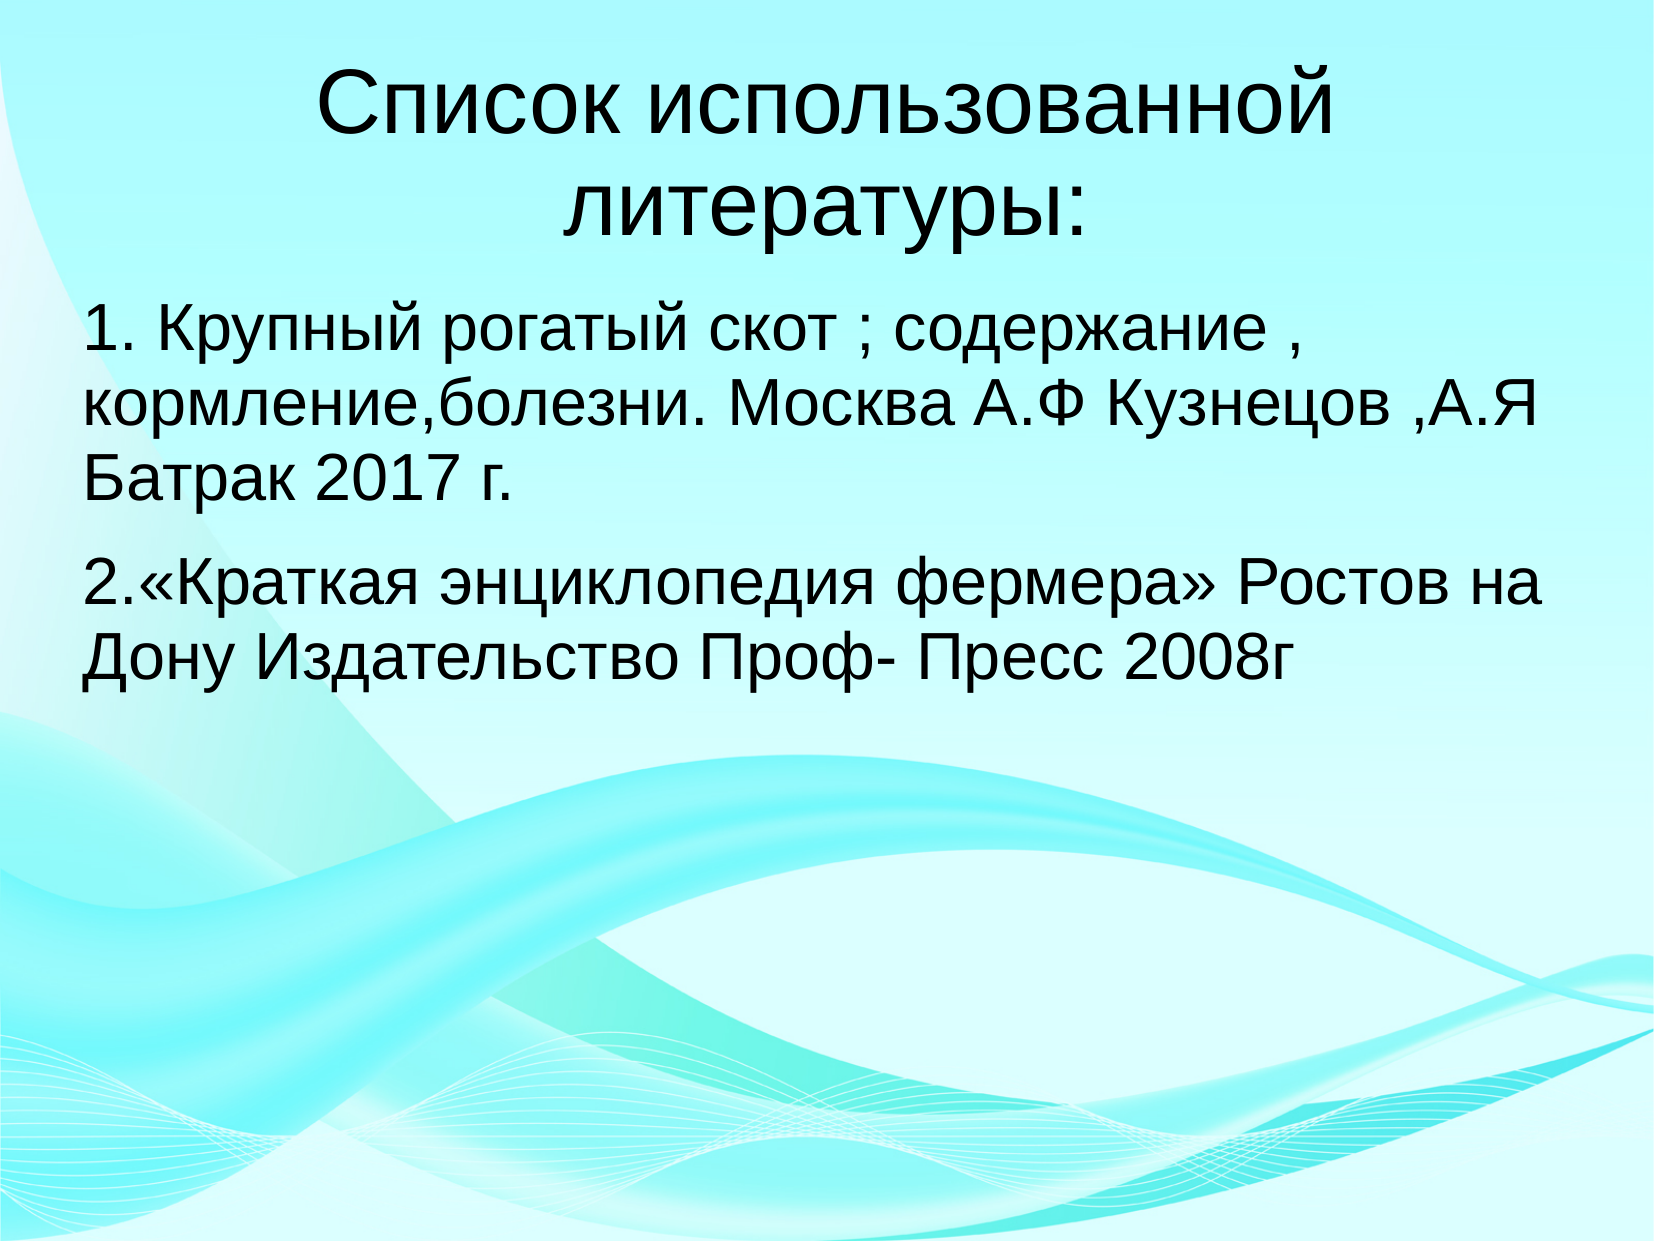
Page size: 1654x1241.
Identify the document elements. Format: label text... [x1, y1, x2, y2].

title Список использованной литературы: [82, 49, 1571, 257]
picture [0, 0, 1654, 1241]
list 1. Крупный рогатый скот ; содержание , кормление,болезни. Москва А.Ф Кузнецов ,А.Я Батрак 2017 г. 2.«Краткая энциклопедия фермера» Ростов на Дону Издательство Проф- Пресс 2008г [82, 290, 1571, 1109]
